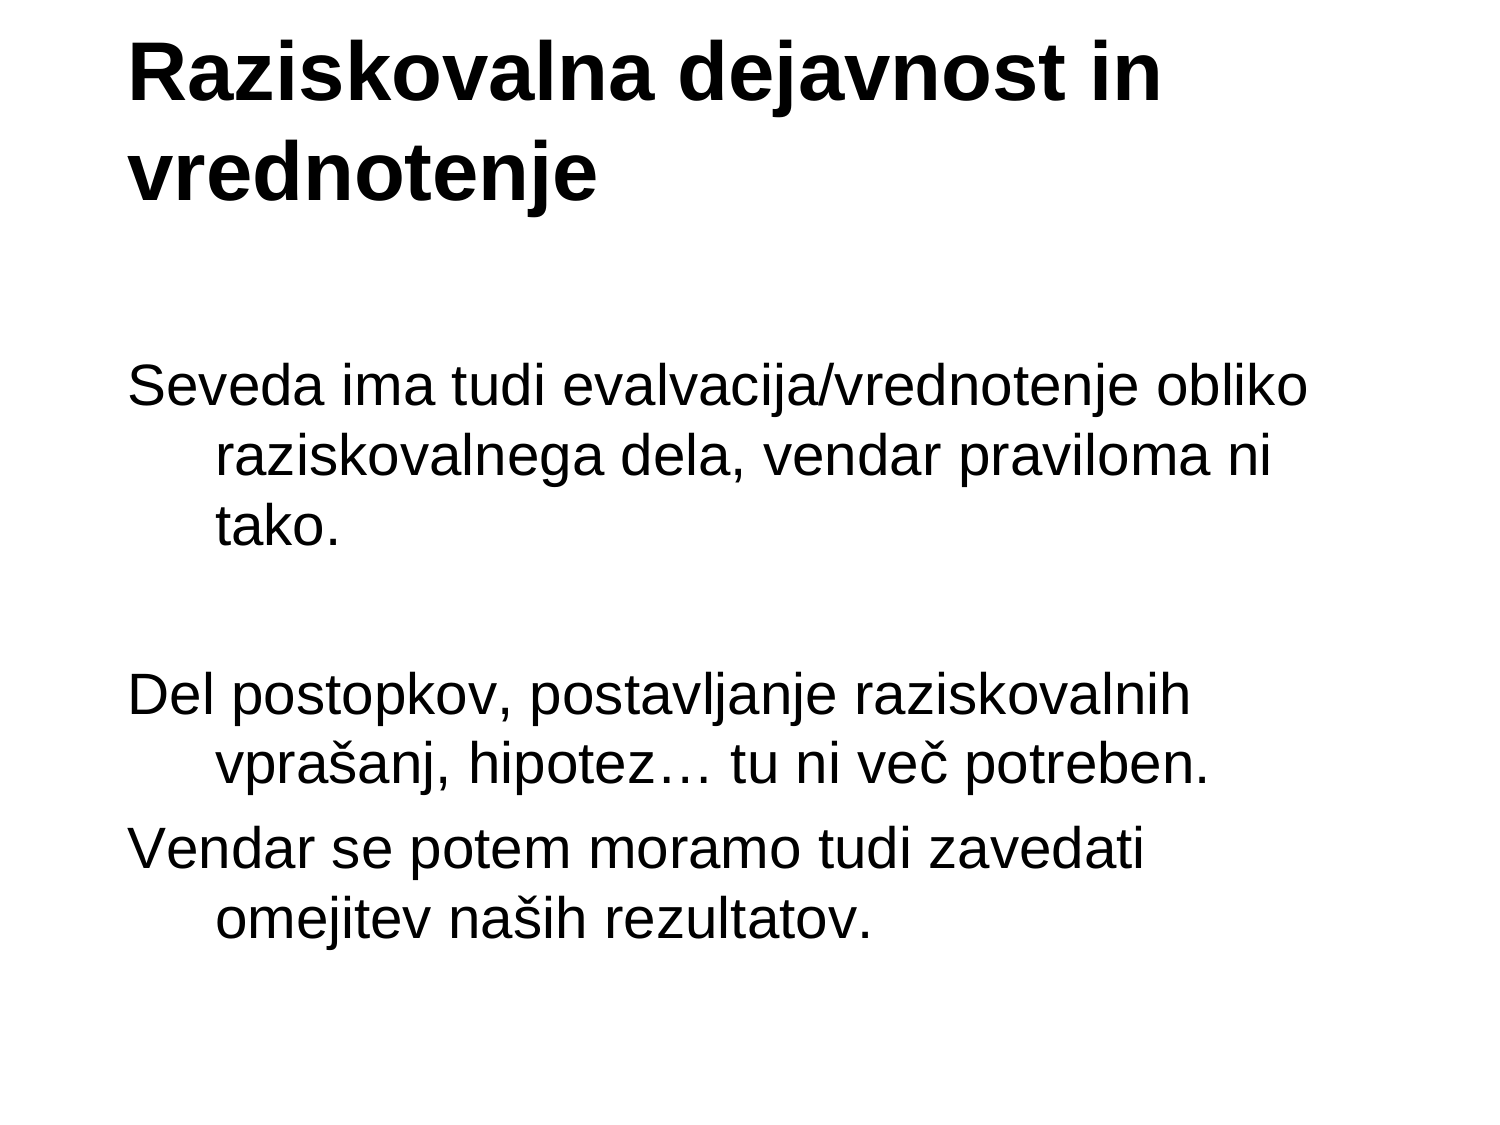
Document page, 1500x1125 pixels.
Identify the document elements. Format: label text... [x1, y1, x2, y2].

title Raziskovalna dejavnost in vrednotenje [112, 9, 1388, 225]
list Seveda ima tudi evalvacija/vrednotenje obliko raziskovalnega dela, vendar praviloma ni tako. Del postopkov, postavljanje raziskovalnih vprašanj, hipotez… tu ni več potreben. Vendar se potem moramo tudi zavedati omejitev naših rezultatov. [112, 255, 1388, 1125]
